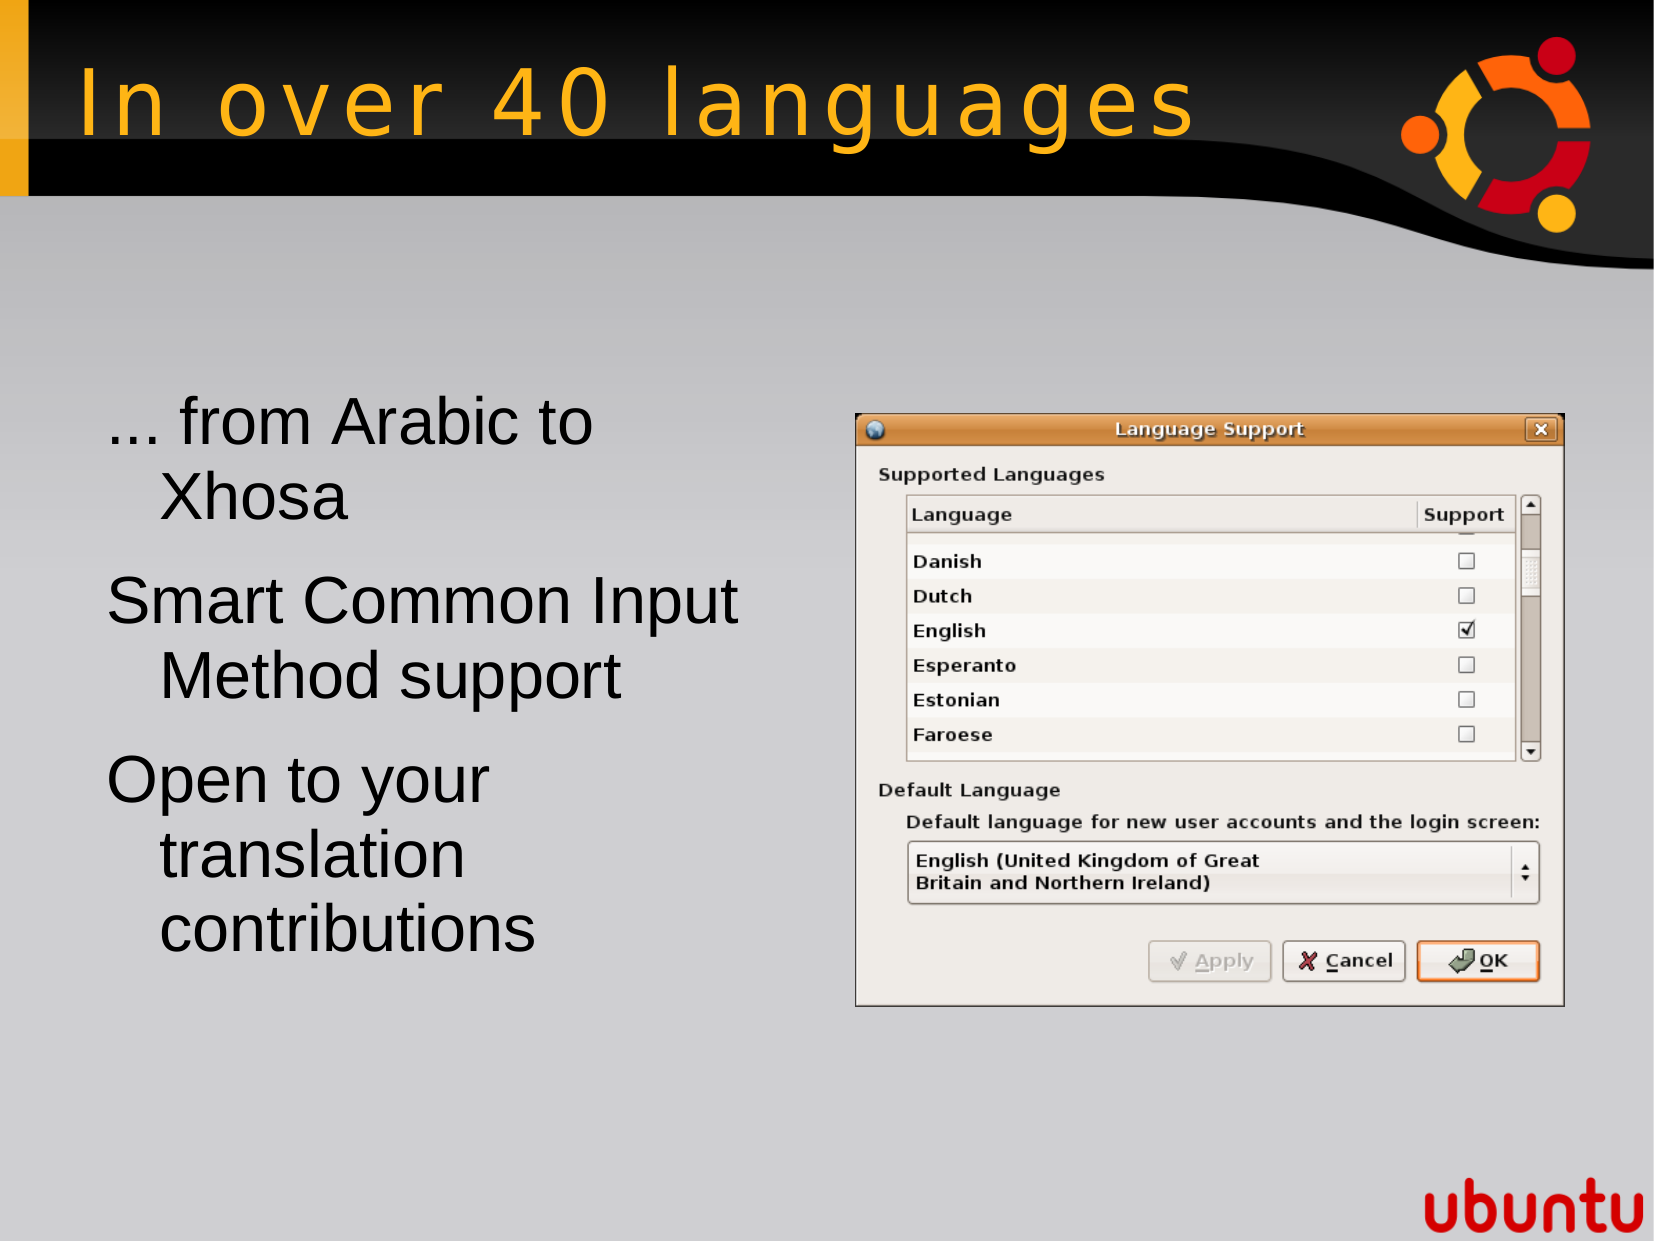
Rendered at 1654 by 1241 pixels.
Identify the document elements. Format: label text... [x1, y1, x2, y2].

picture [0, 0, 1654, 1241]
title In over 40 languages [76, 0, 1300, 207]
list ... from Arabic to Xhosa Smart Common Input Method support Open to your translation contributions [88, 383, 798, 1025]
